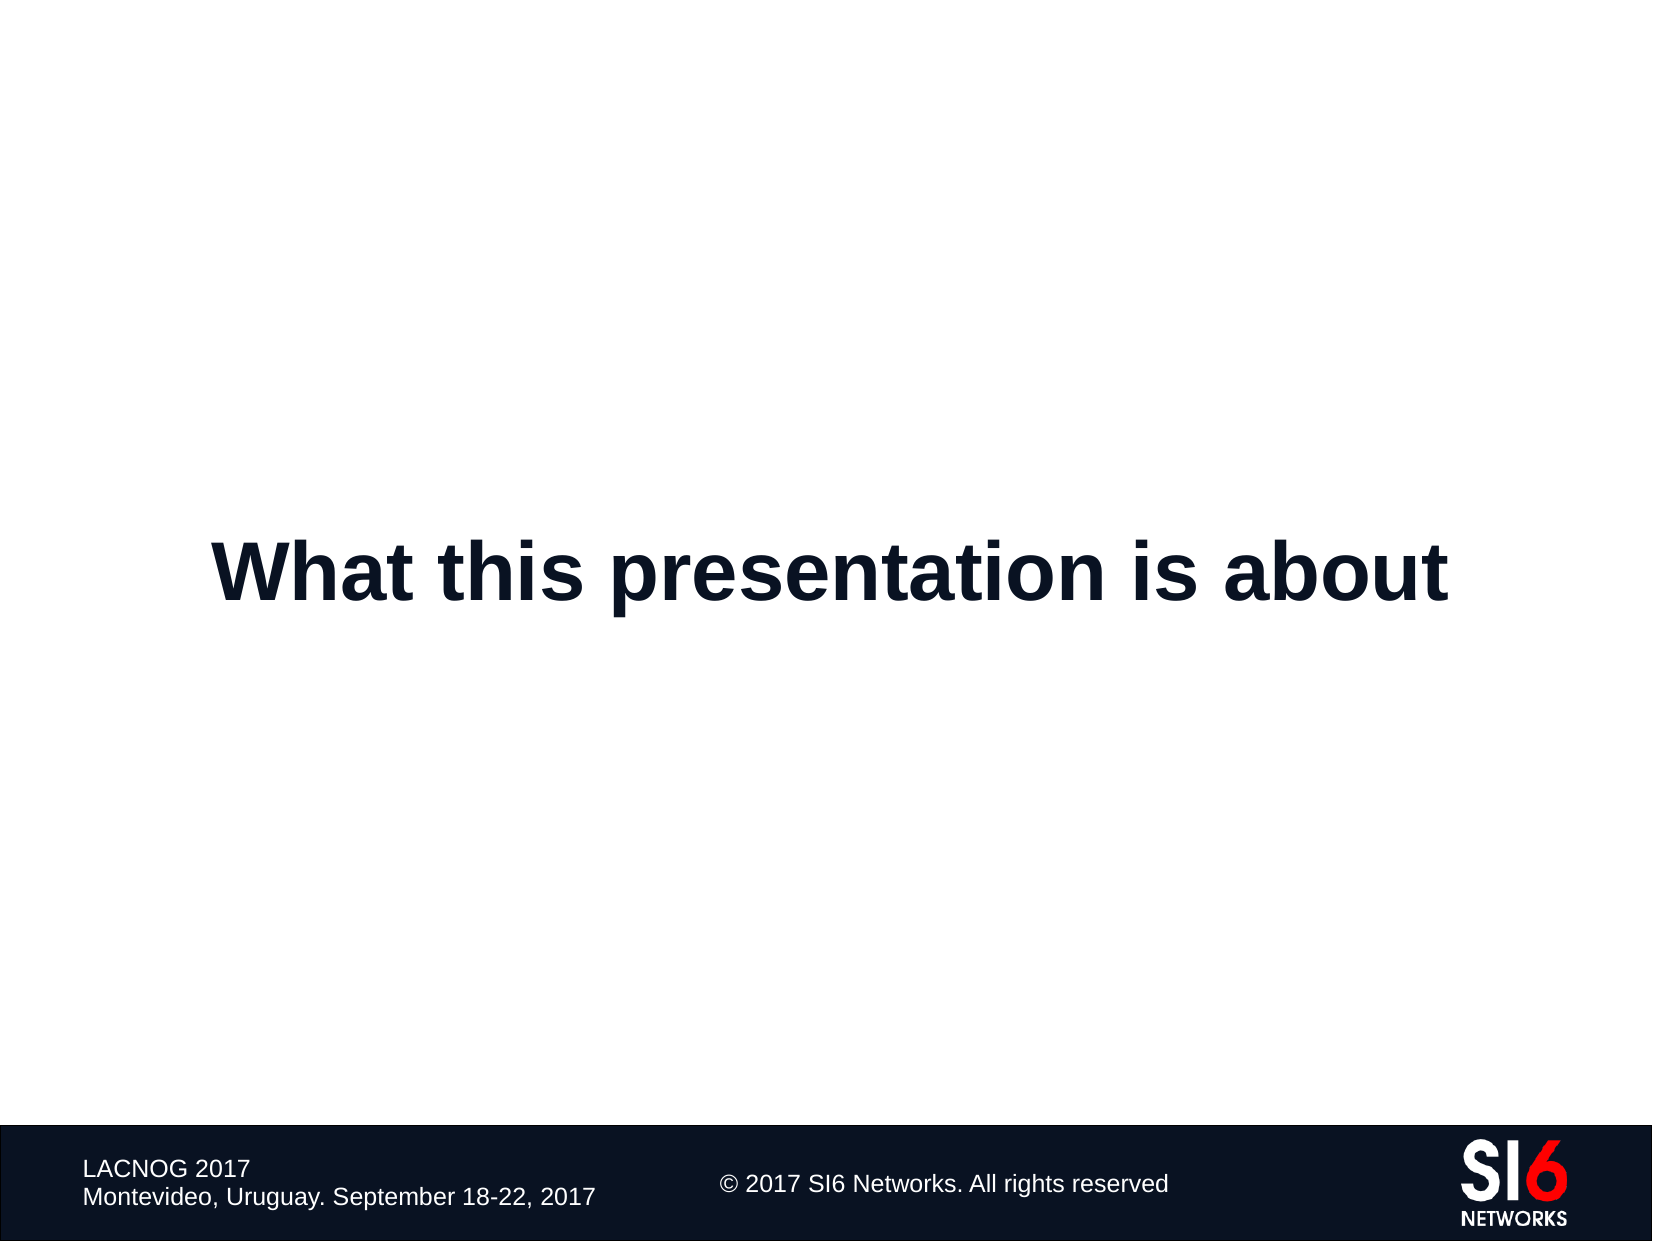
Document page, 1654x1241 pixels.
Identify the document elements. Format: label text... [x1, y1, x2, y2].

picture [1461, 1139, 1567, 1226]
title What this presentation is about [86, 467, 1576, 676]
